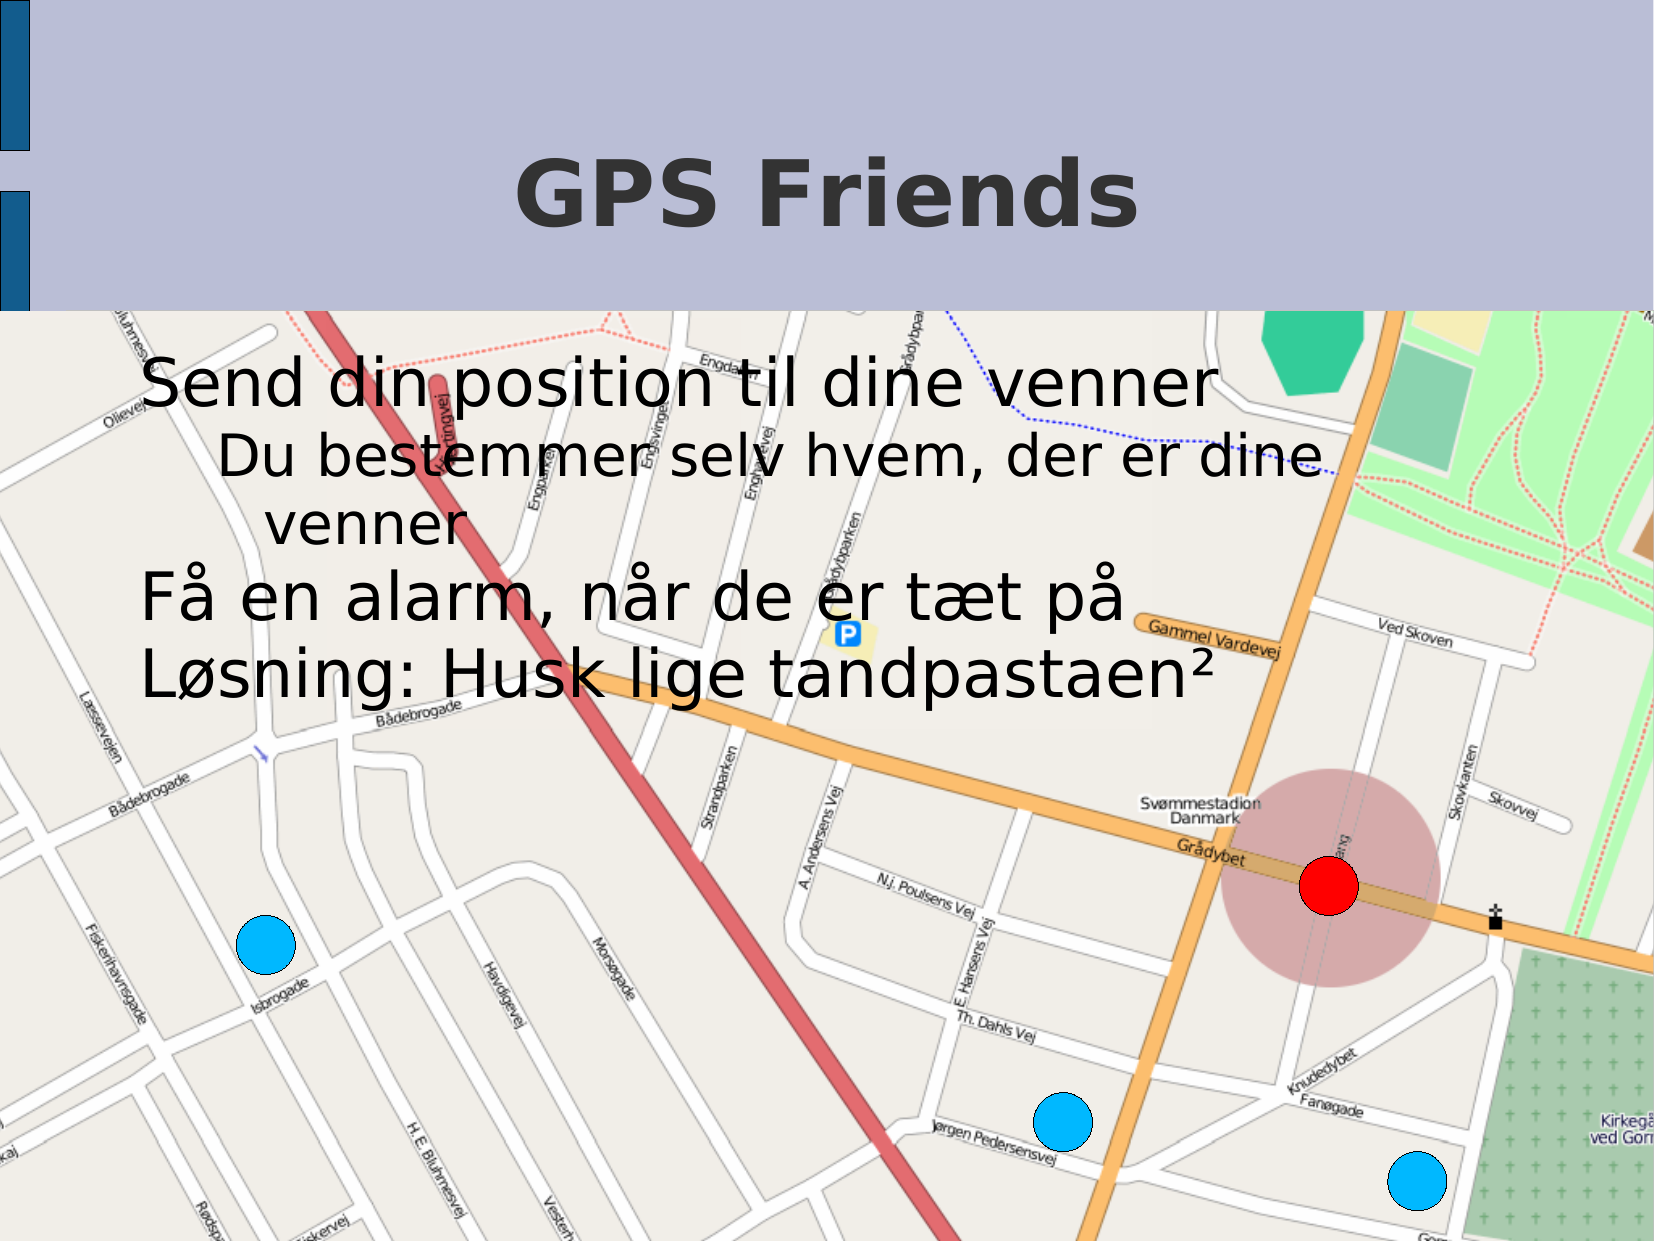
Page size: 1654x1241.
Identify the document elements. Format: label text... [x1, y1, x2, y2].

text_box [1033, 1092, 1093, 1152]
picture [0, 311, 1654, 1241]
text_box [236, 915, 296, 975]
list Send din position til dine venner Du bestemmer selv hvem, der er dine venner Få en alarm, når de er tæt på Løsning: Husk lige tandpastaen² [121, 344, 1534, 1127]
text_box [1299, 856, 1359, 916]
title GPS Friends [121, 91, 1534, 299]
text_box [1387, 1151, 1447, 1211]
